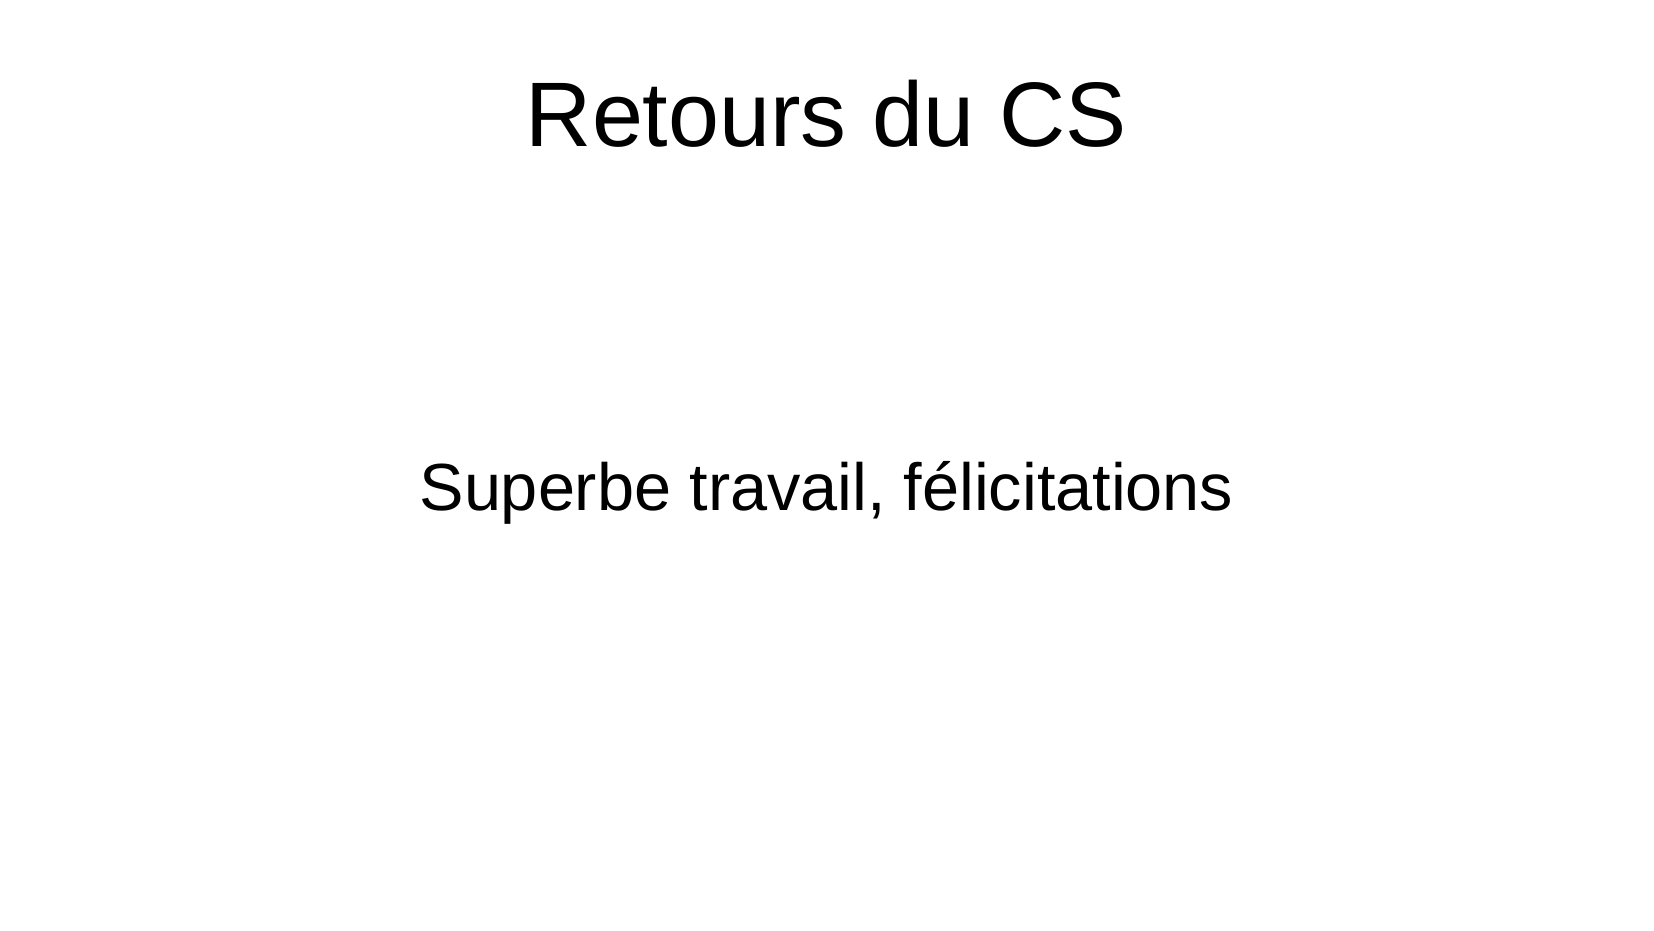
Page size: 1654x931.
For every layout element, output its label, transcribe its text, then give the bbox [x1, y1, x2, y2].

subtitle Superbe travail, félicitations [82, 217, 1571, 758]
title Retours du CS [82, 37, 1571, 193]
